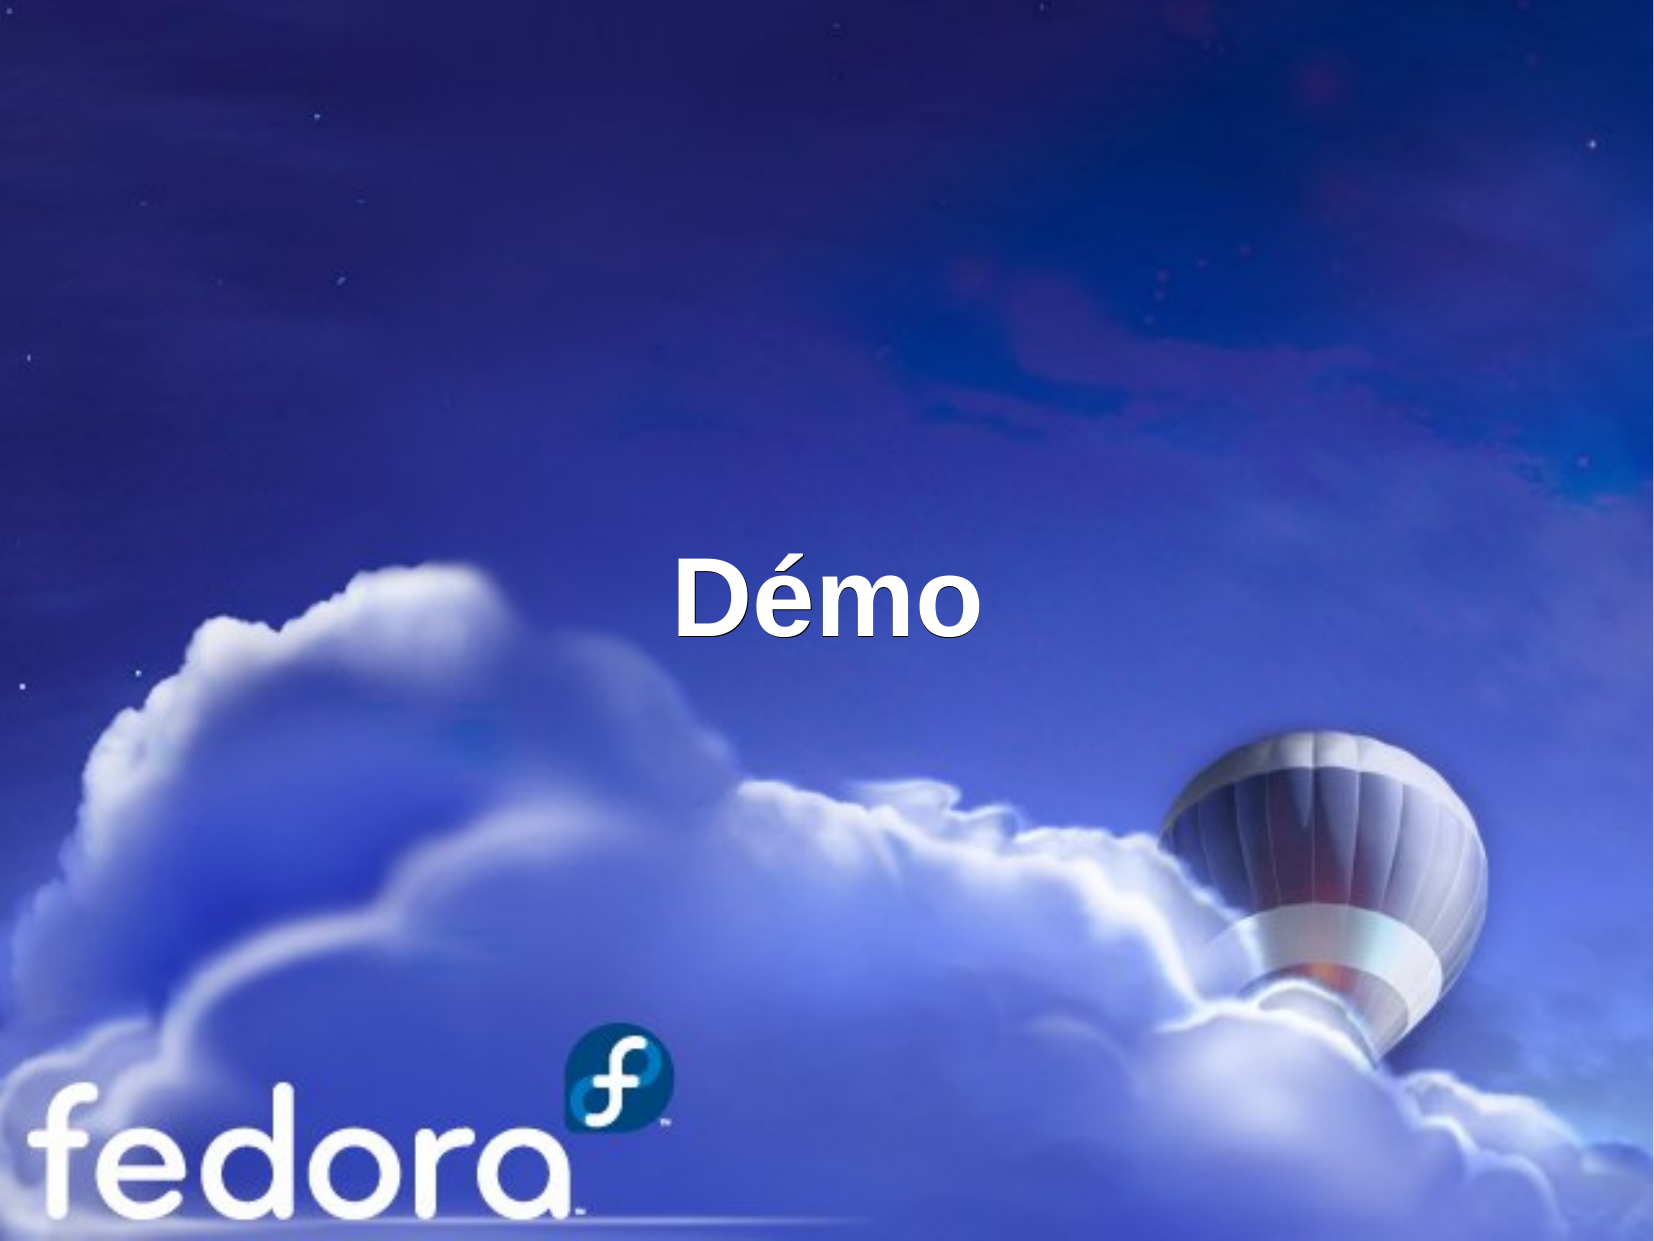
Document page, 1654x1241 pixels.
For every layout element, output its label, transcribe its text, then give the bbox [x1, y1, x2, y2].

picture [0, 0, 1654, 1241]
text_box Démo [106, 527, 1549, 713]
